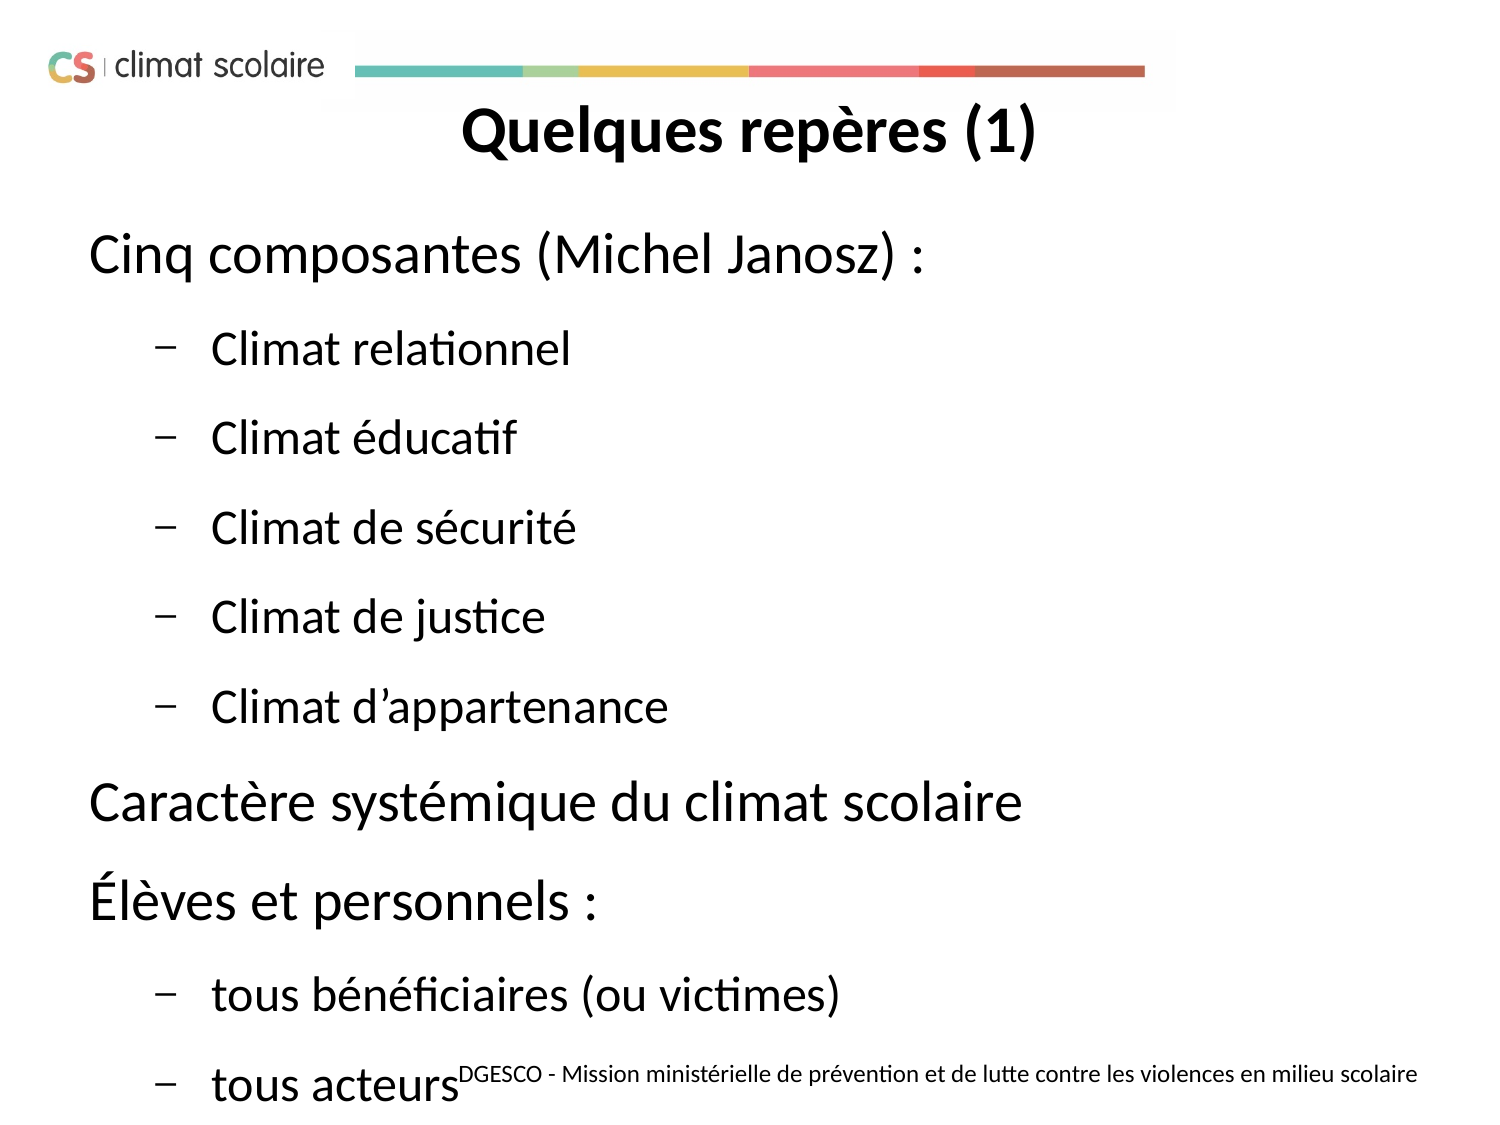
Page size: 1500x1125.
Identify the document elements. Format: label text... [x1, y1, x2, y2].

picture [26, 30, 1176, 99]
list Cinq composantes (Michel Janosz) : Climat relationnel Climat éducatif Climat de sécurité Climat de justice Climat d’appartenance Caractère systémique du climat scolaire Élèves et personnels : tous bénéficiaires (ou victimes) tous acteurs Éducation et formation, n° 88-89, décembre 2015 : « Climat scolaire et bien-être à l’école » [75, 208, 1425, 1012]
title Quelques repères (1) [75, 78, 1425, 198]
